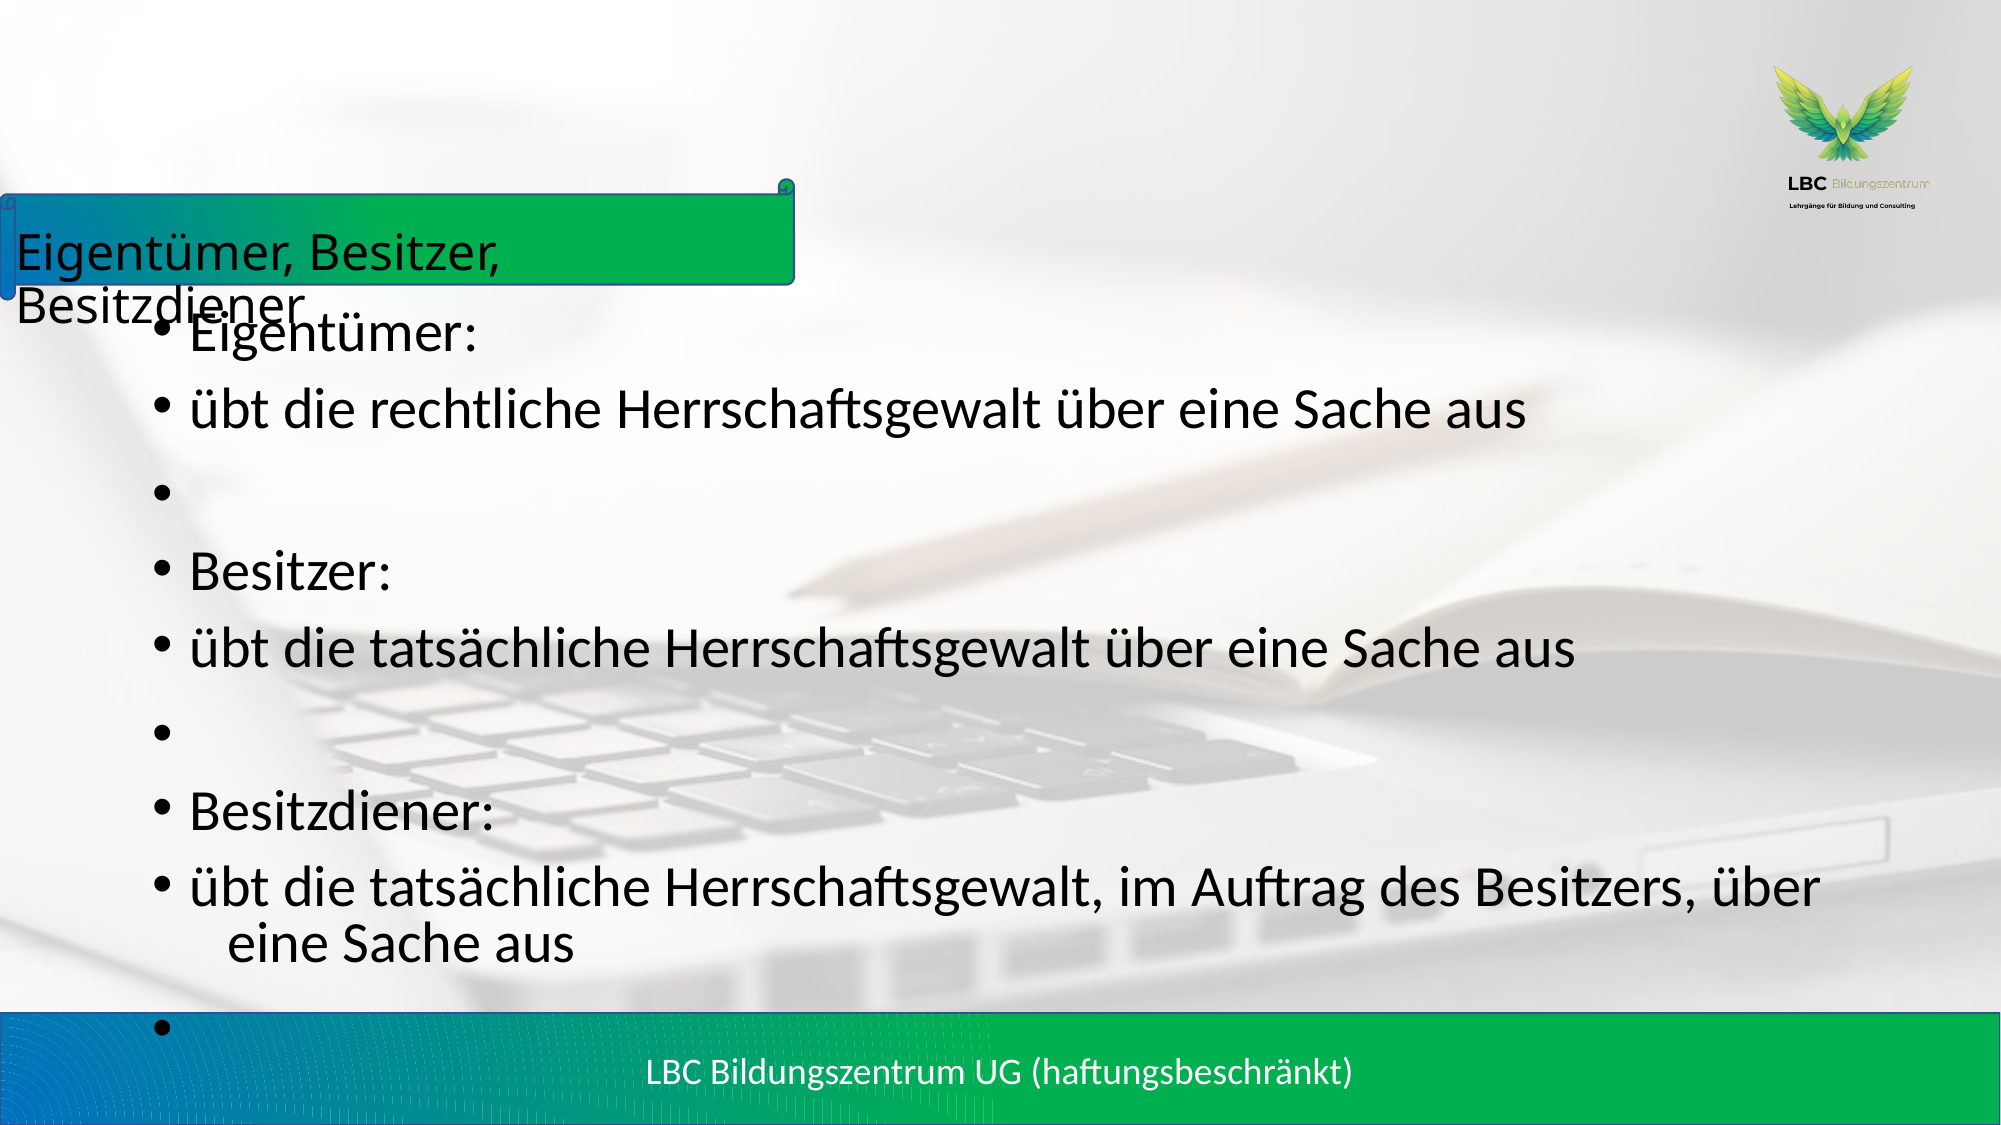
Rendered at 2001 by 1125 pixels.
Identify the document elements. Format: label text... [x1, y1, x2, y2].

title Eigentümer, Besitzer, Besitzdiener [0, 219, 721, 300]
list Eigentümer: übt die rechtliche Herrschaftsgewalt über eine Sache aus Besitzer: übt die tatsächliche Herrschaftsgewalt über eine Sache aus Besitzdiener: übt die tatsächliche Herrschaftsgewalt, im Auftrag des Besitzers, über eine Sache aus [137, 299, 1863, 1014]
